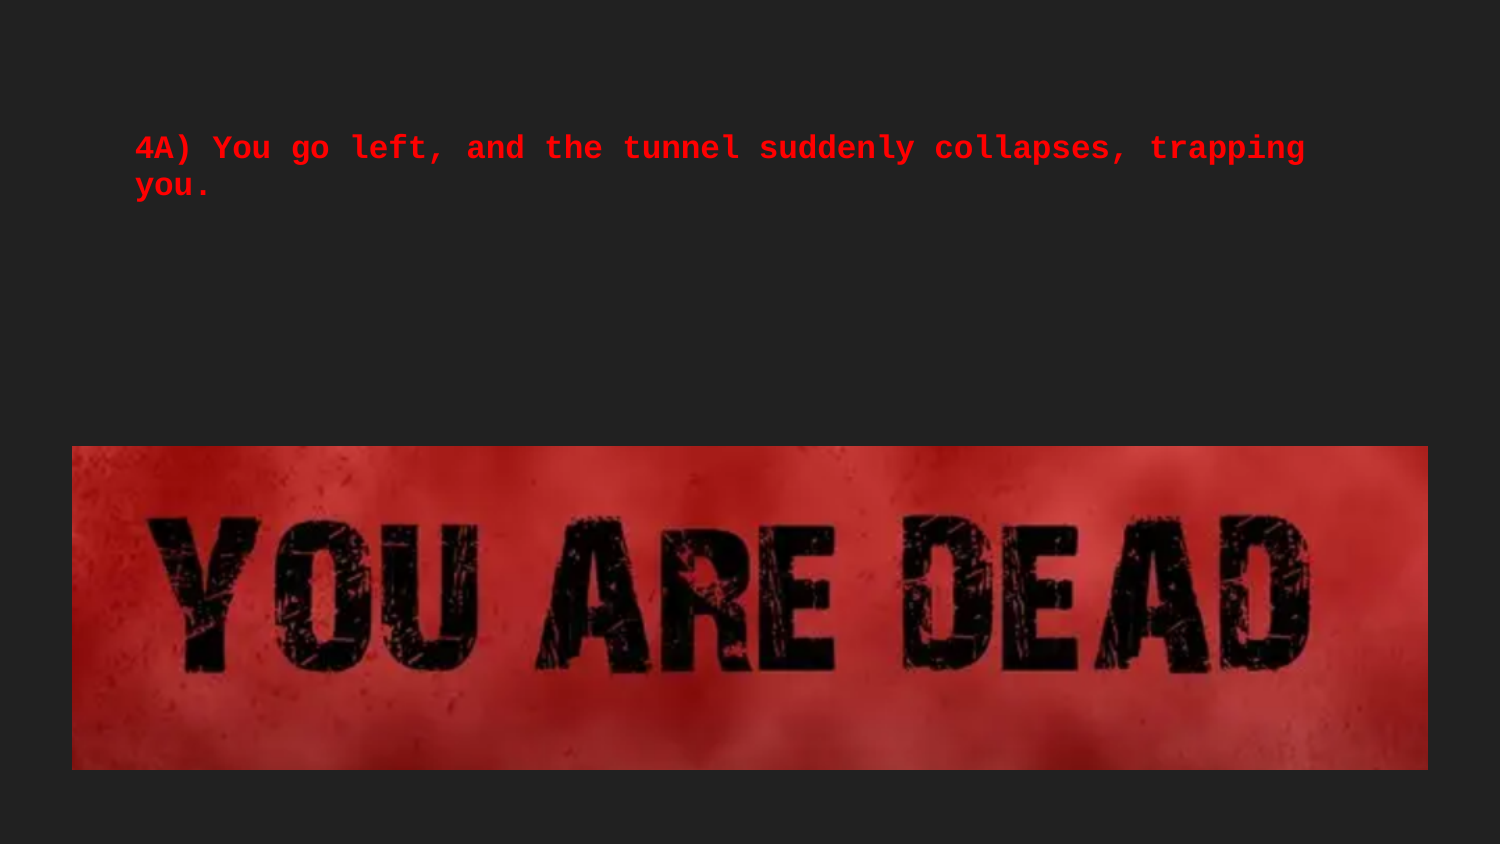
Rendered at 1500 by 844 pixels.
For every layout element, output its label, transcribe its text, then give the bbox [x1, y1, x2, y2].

title 4A) You go left, and the tunnel suddenly collapses, trapping you. [119, 116, 1401, 410]
picture [72, 446, 1428, 770]
